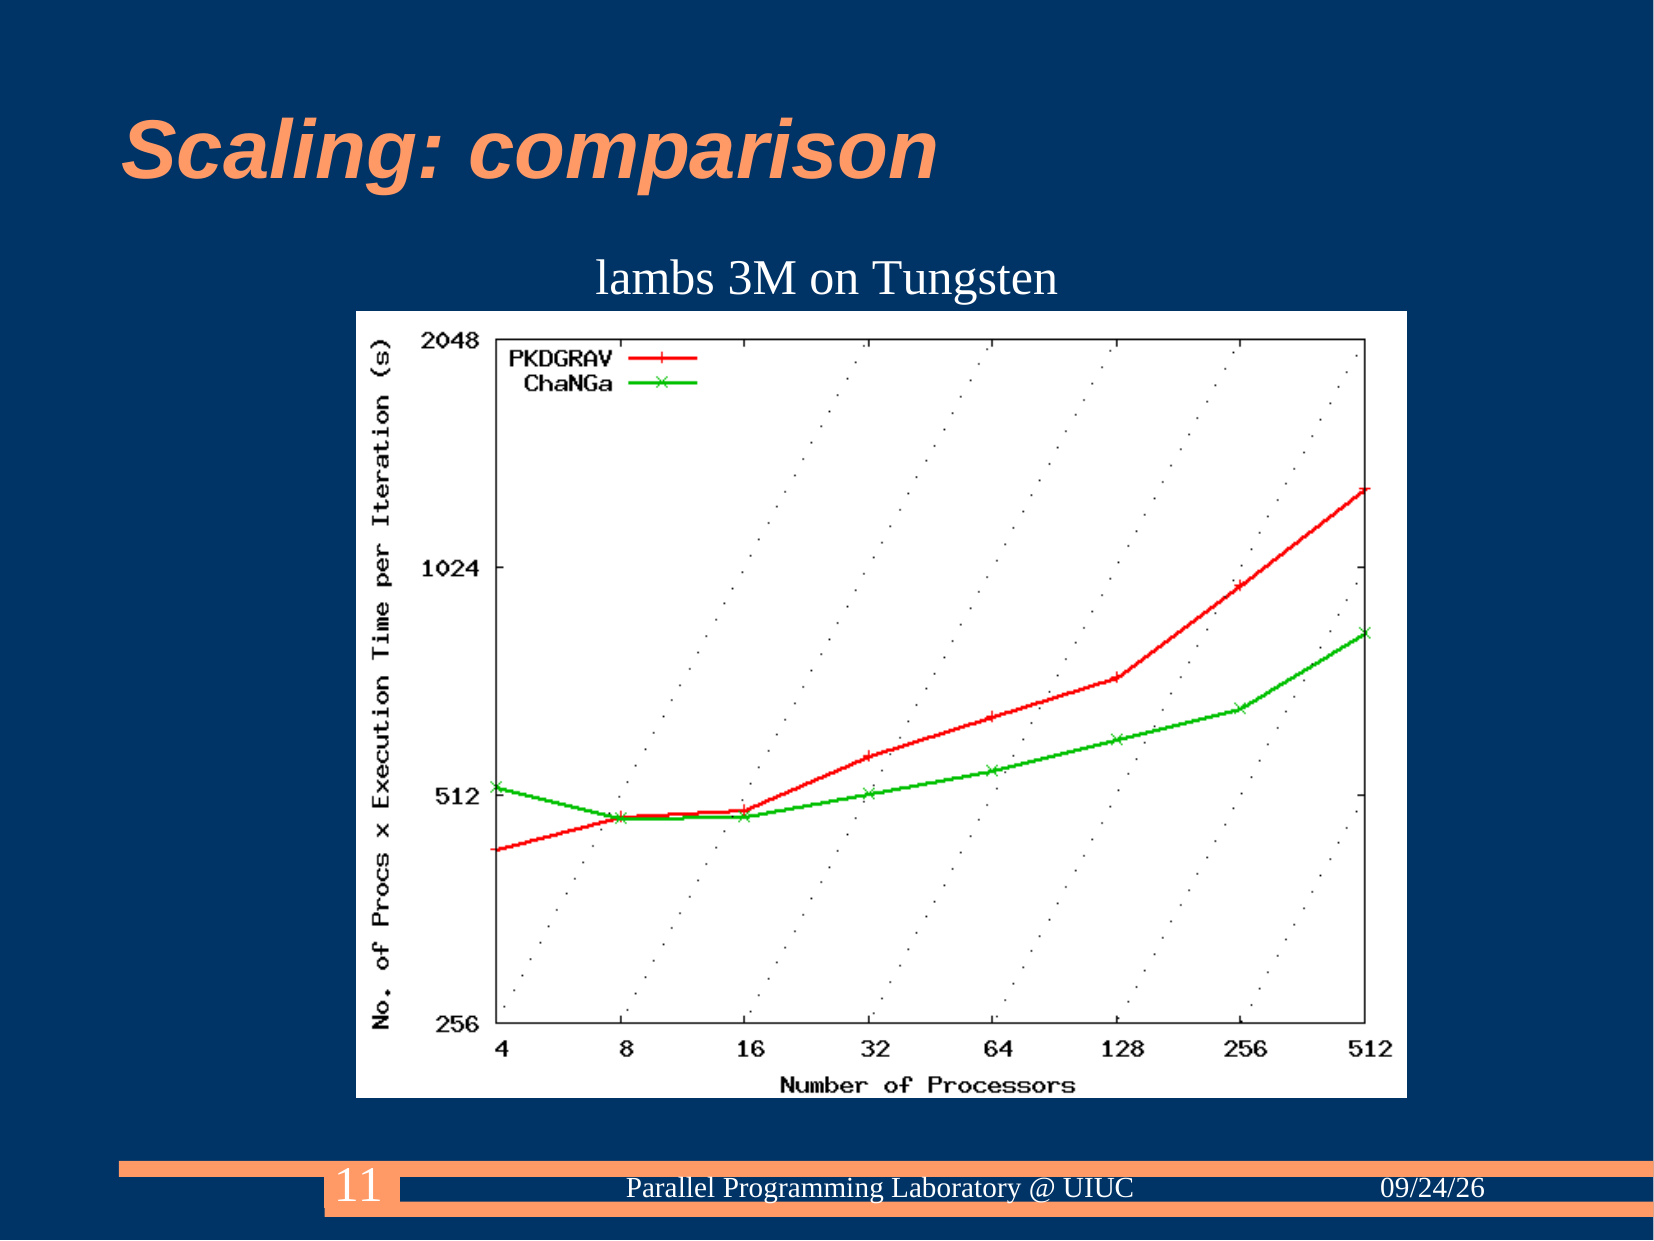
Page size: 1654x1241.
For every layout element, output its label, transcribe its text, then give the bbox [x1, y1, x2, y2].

text_box lambs 3M on Tungsten [595, 249, 1059, 306]
picture [356, 311, 1407, 1098]
title Scaling: comparison [121, 46, 1534, 254]
